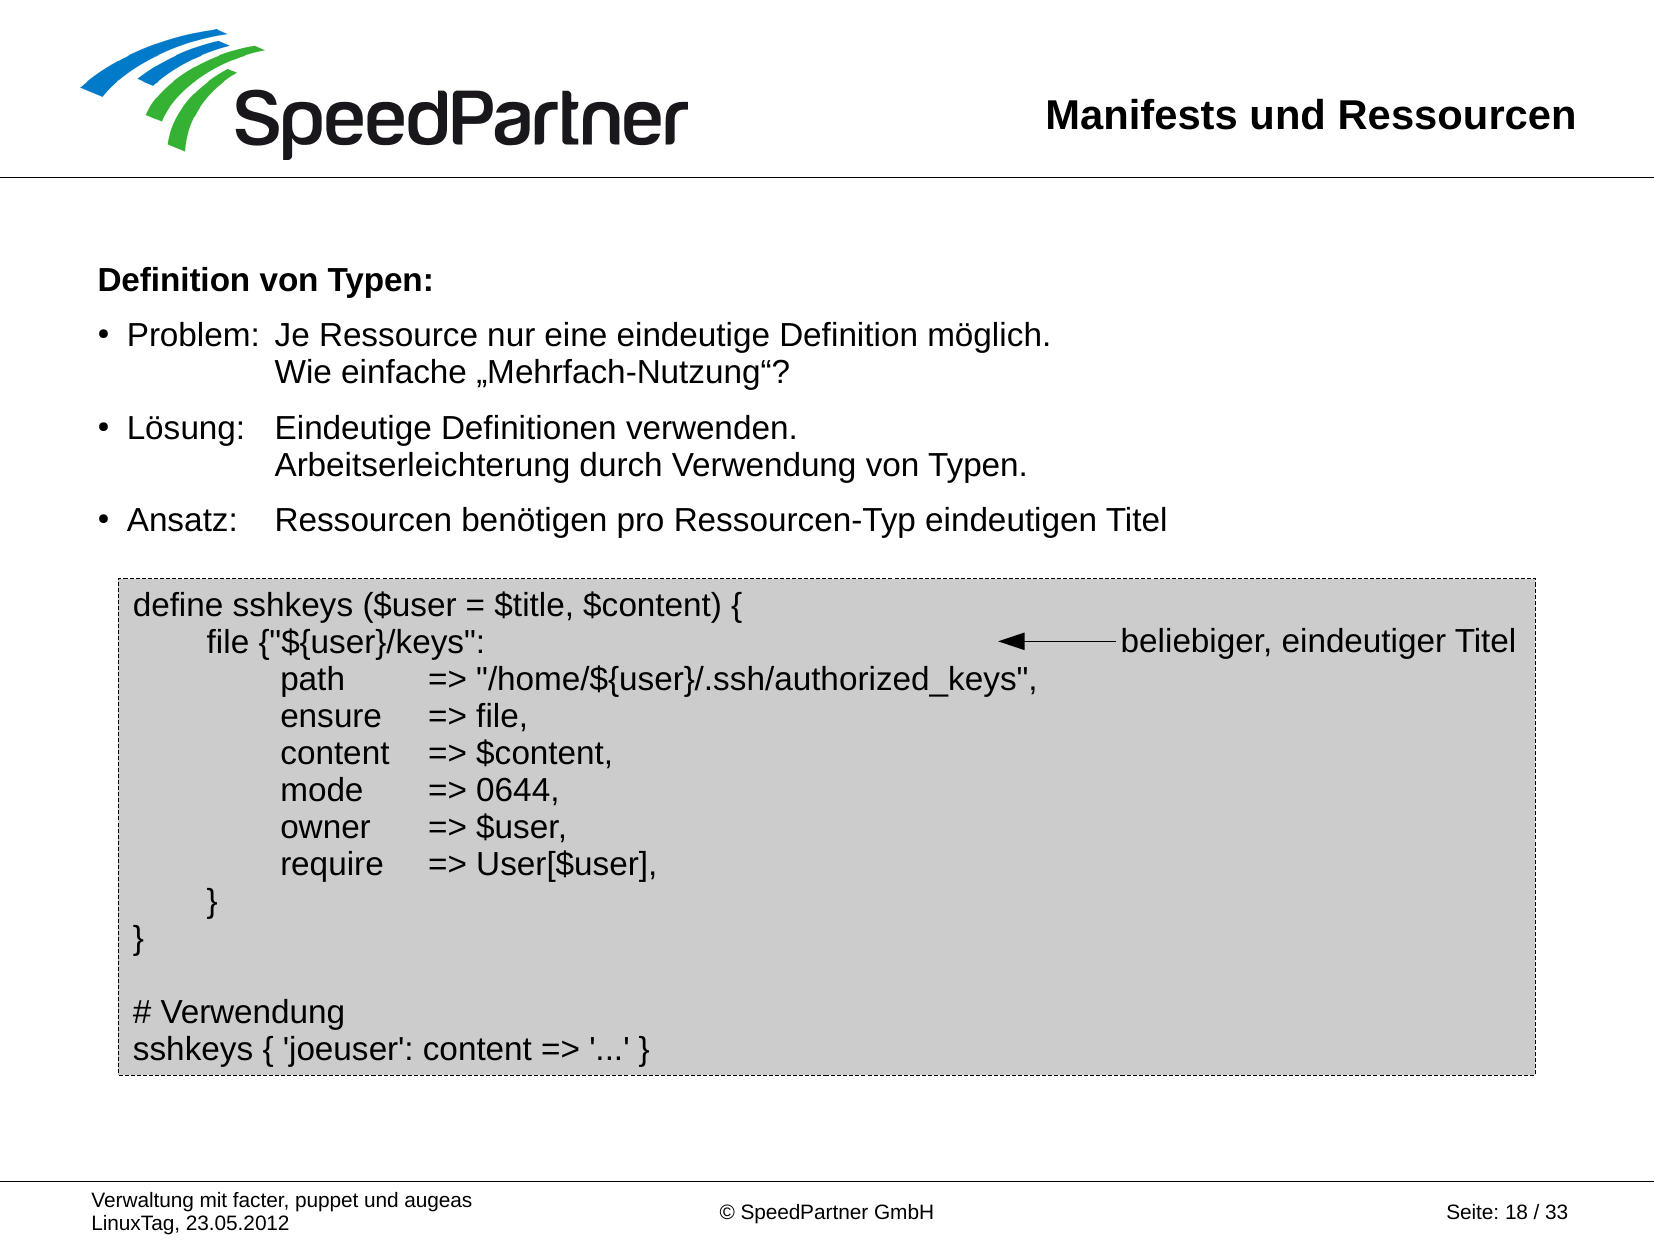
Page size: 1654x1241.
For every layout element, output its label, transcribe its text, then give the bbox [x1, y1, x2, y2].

text_box Definition von Typen: Problem: Je Ressource nur eine eindeutige Definition möglich. Wie einfache „Mehrfach-Nutzung“? Lösung: Eindeutige Definitionen verwenden. Arbeitserleichterung durch Verwendung von Typen. Ansatz: Ressourcen benötigen pro Ressourcen-Typ eindeutigen Titel [82, 253, 1565, 1177]
text_box define sshkeys ($user = $title, $content) { file {"${user}/keys": path => "/home/${user}/.ssh/authorized_keys", ensure => file, content => $content, mode => 0644, owner => $user, require => User[$user], } } # Verwendung sshkeys { 'joeuser': content => '...' } [118, 578, 1536, 1076]
picture [80, 29, 688, 160]
text_box beliebiger, eindeutiger Titel [1105, 615, 1536, 668]
title Manifests und Ressourcen [590, 70, 1577, 160]
